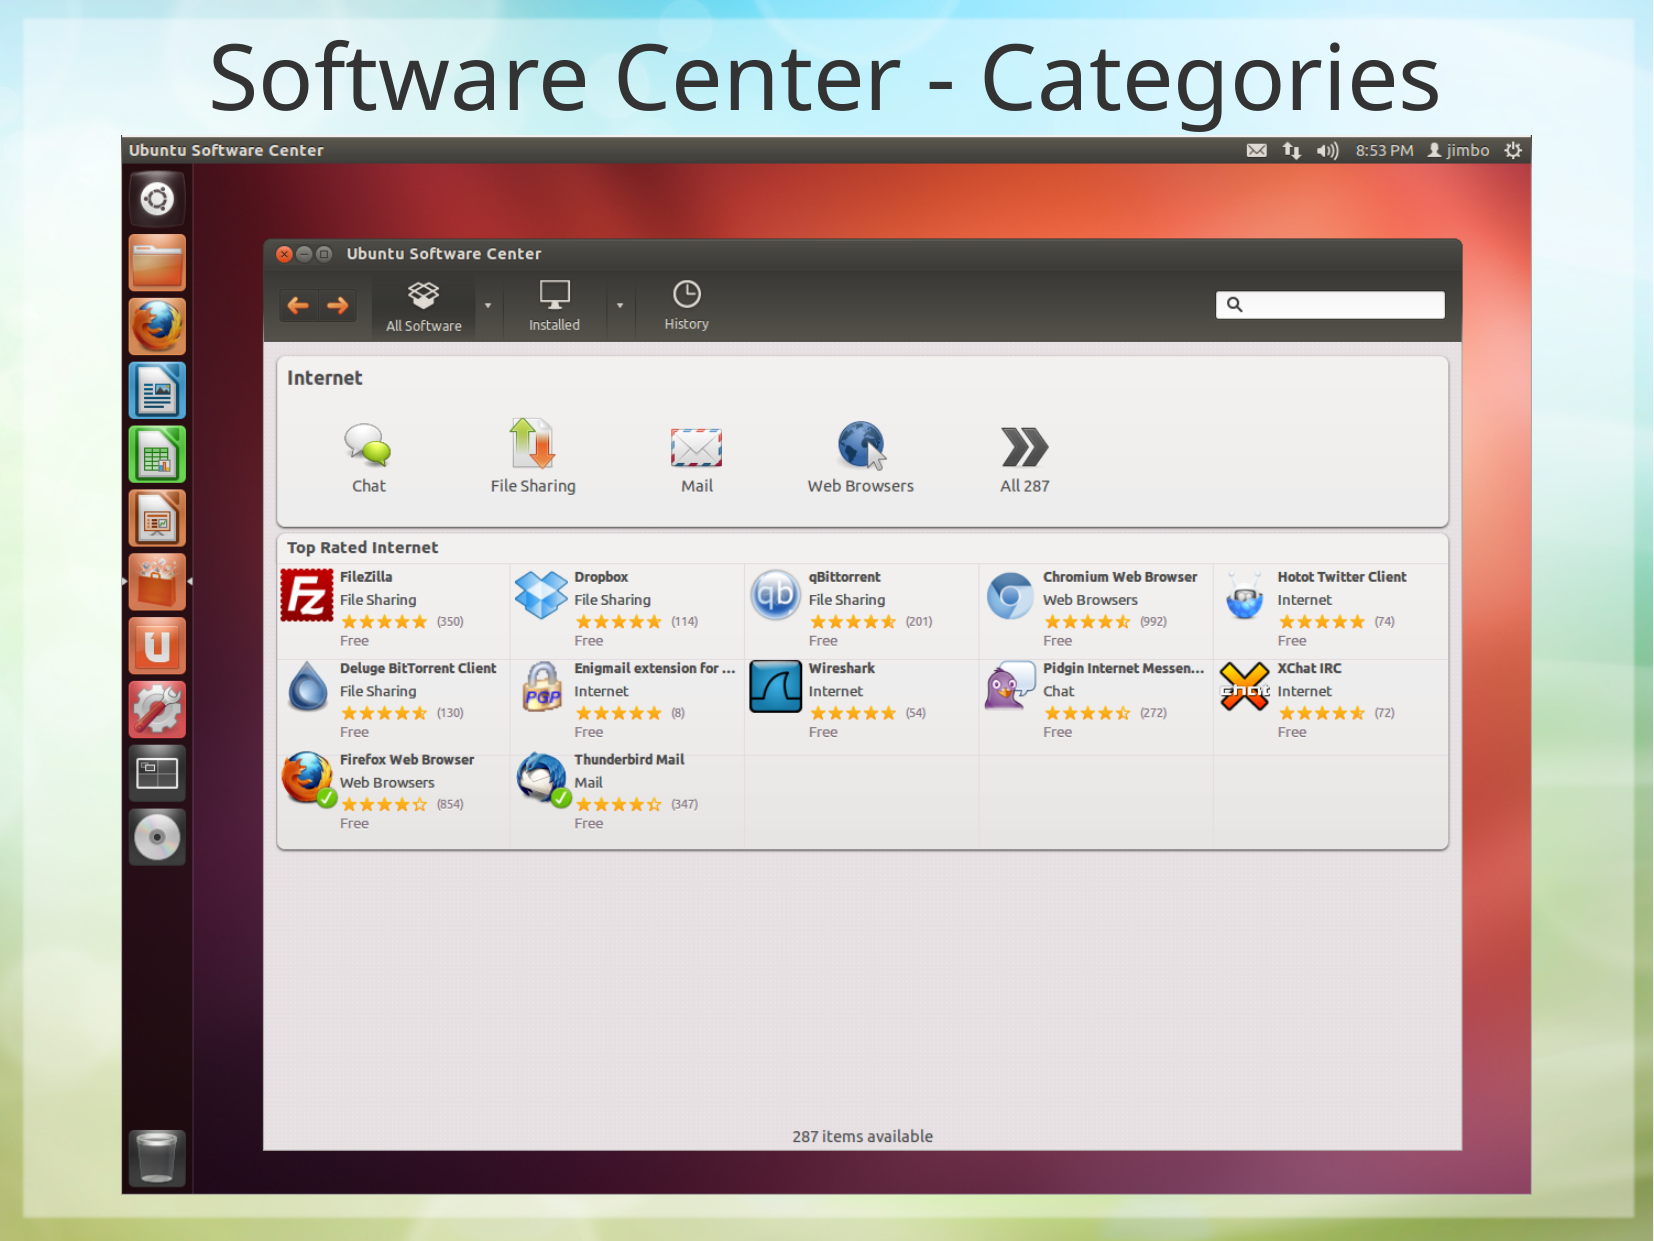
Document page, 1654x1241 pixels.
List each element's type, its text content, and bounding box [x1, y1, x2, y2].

title Software Center - Categories [82, 0, 1571, 151]
picture [0, 0, 1654, 1241]
